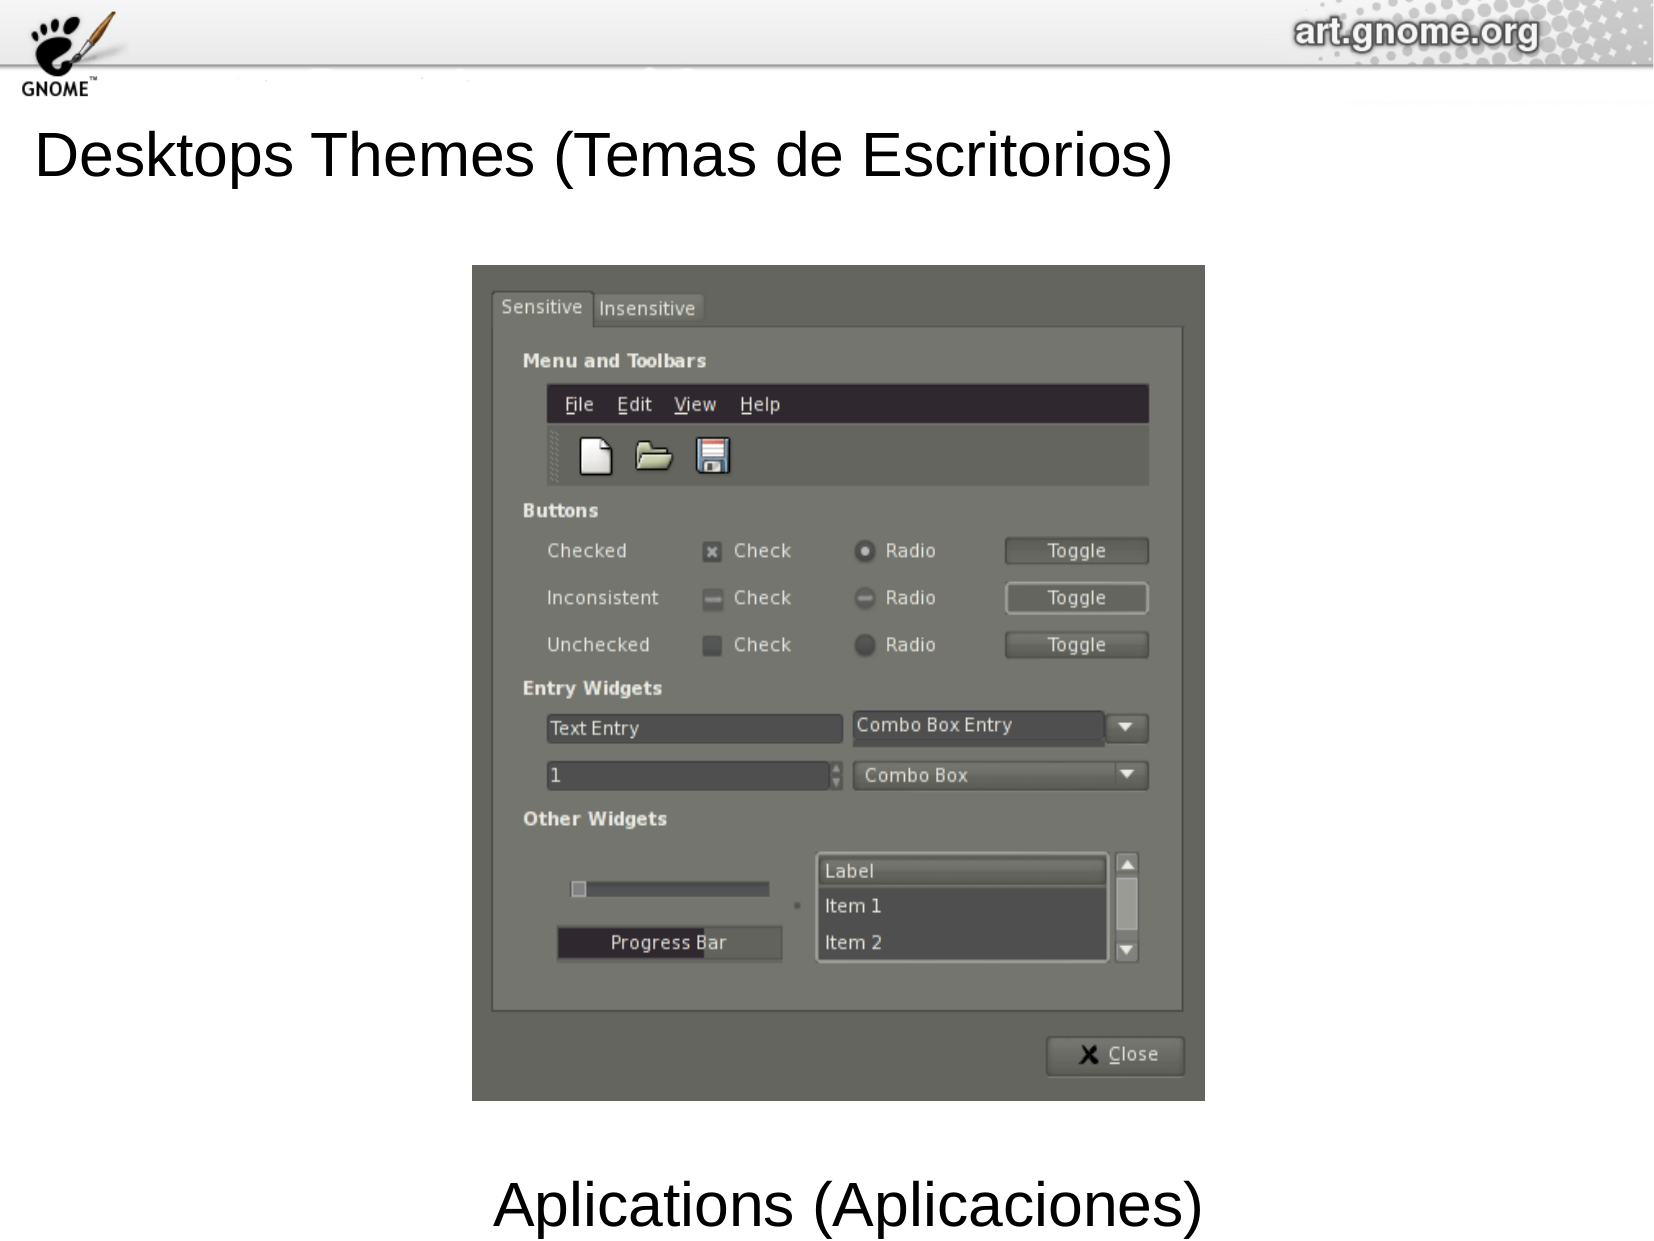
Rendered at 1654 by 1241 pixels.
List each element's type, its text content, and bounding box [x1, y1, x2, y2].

text_box Desktops Themes (Temas de Escritorios) [19, 112, 1208, 197]
picture [472, 265, 1205, 1101]
text_box Aplications (Aplicaciones) [478, 1127, 1221, 1213]
picture [0, 0, 1654, 112]
